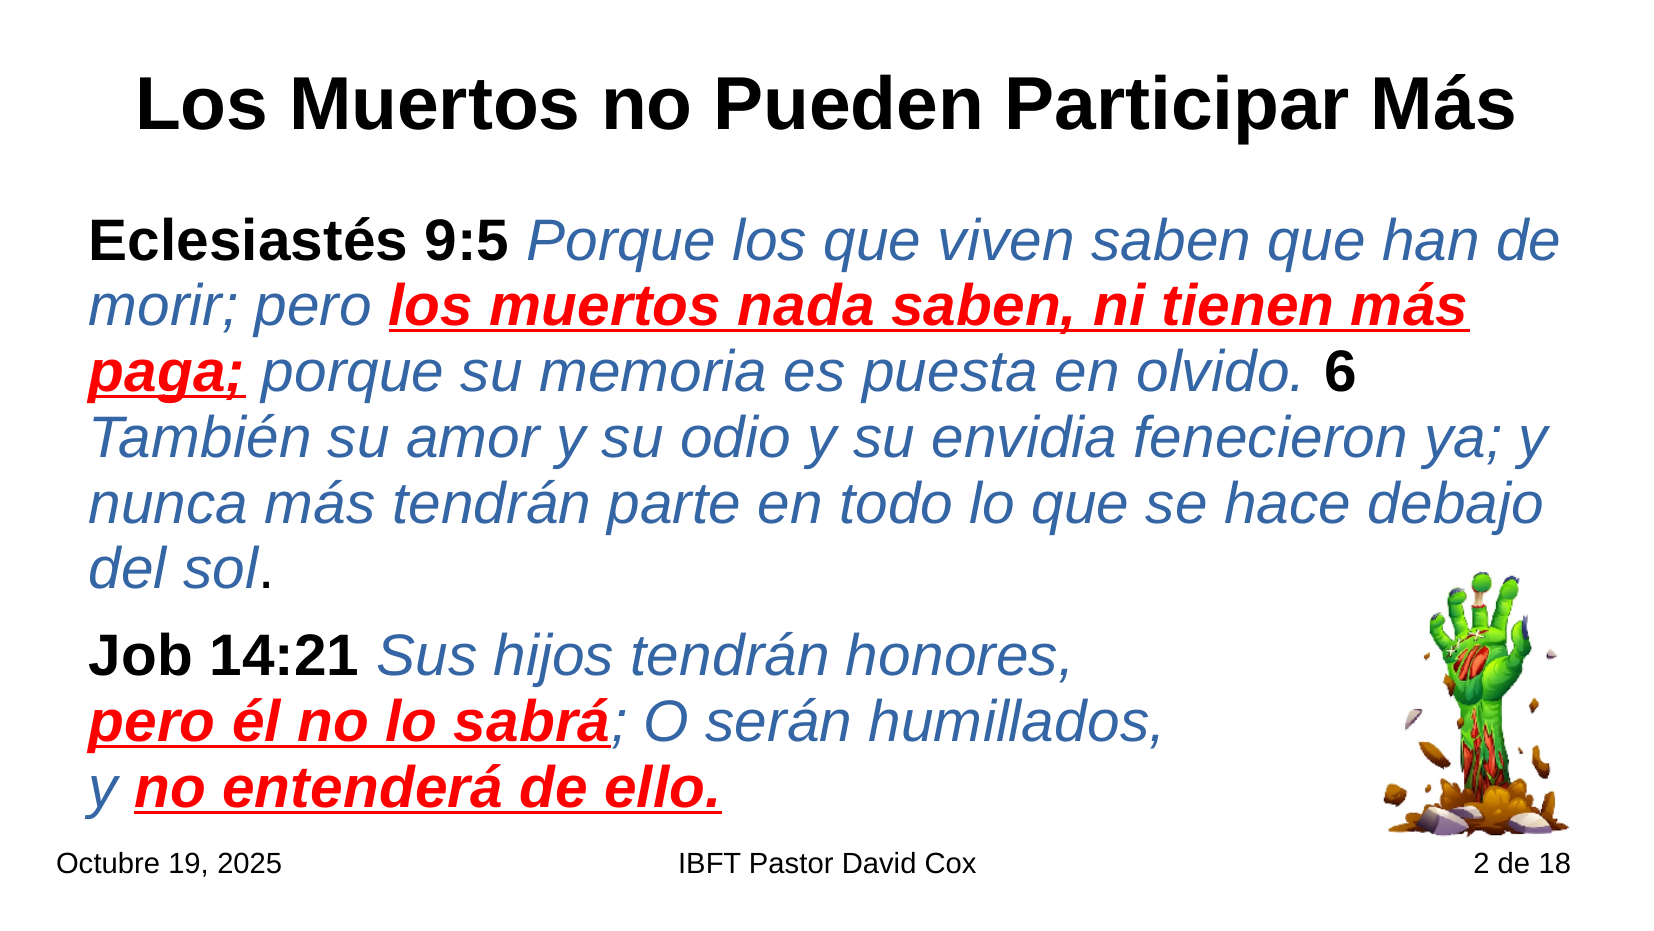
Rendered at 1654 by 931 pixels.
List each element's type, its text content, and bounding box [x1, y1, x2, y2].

list Eclesiastés 9:5 Porque los que viven saben que han de morir; pero los muertos nada saben, ni tienen más paga; porque su memoria es puesta en olvido. 6 También su amor y su odio y su envidia fenecieron ya; y nunca más tendrán parte en todo lo que se hace debajo del sol. Job 14:21 Sus hijos tendrán honores, pero él no lo sabrá; O serán humillados, y no entenderá de ello. [88, 206, 1565, 823]
picture [1558, 855, 1566, 860]
picture [1358, 550, 1594, 860]
title Los Muertos no Pueden Participar Más [88, 29, 1565, 178]
